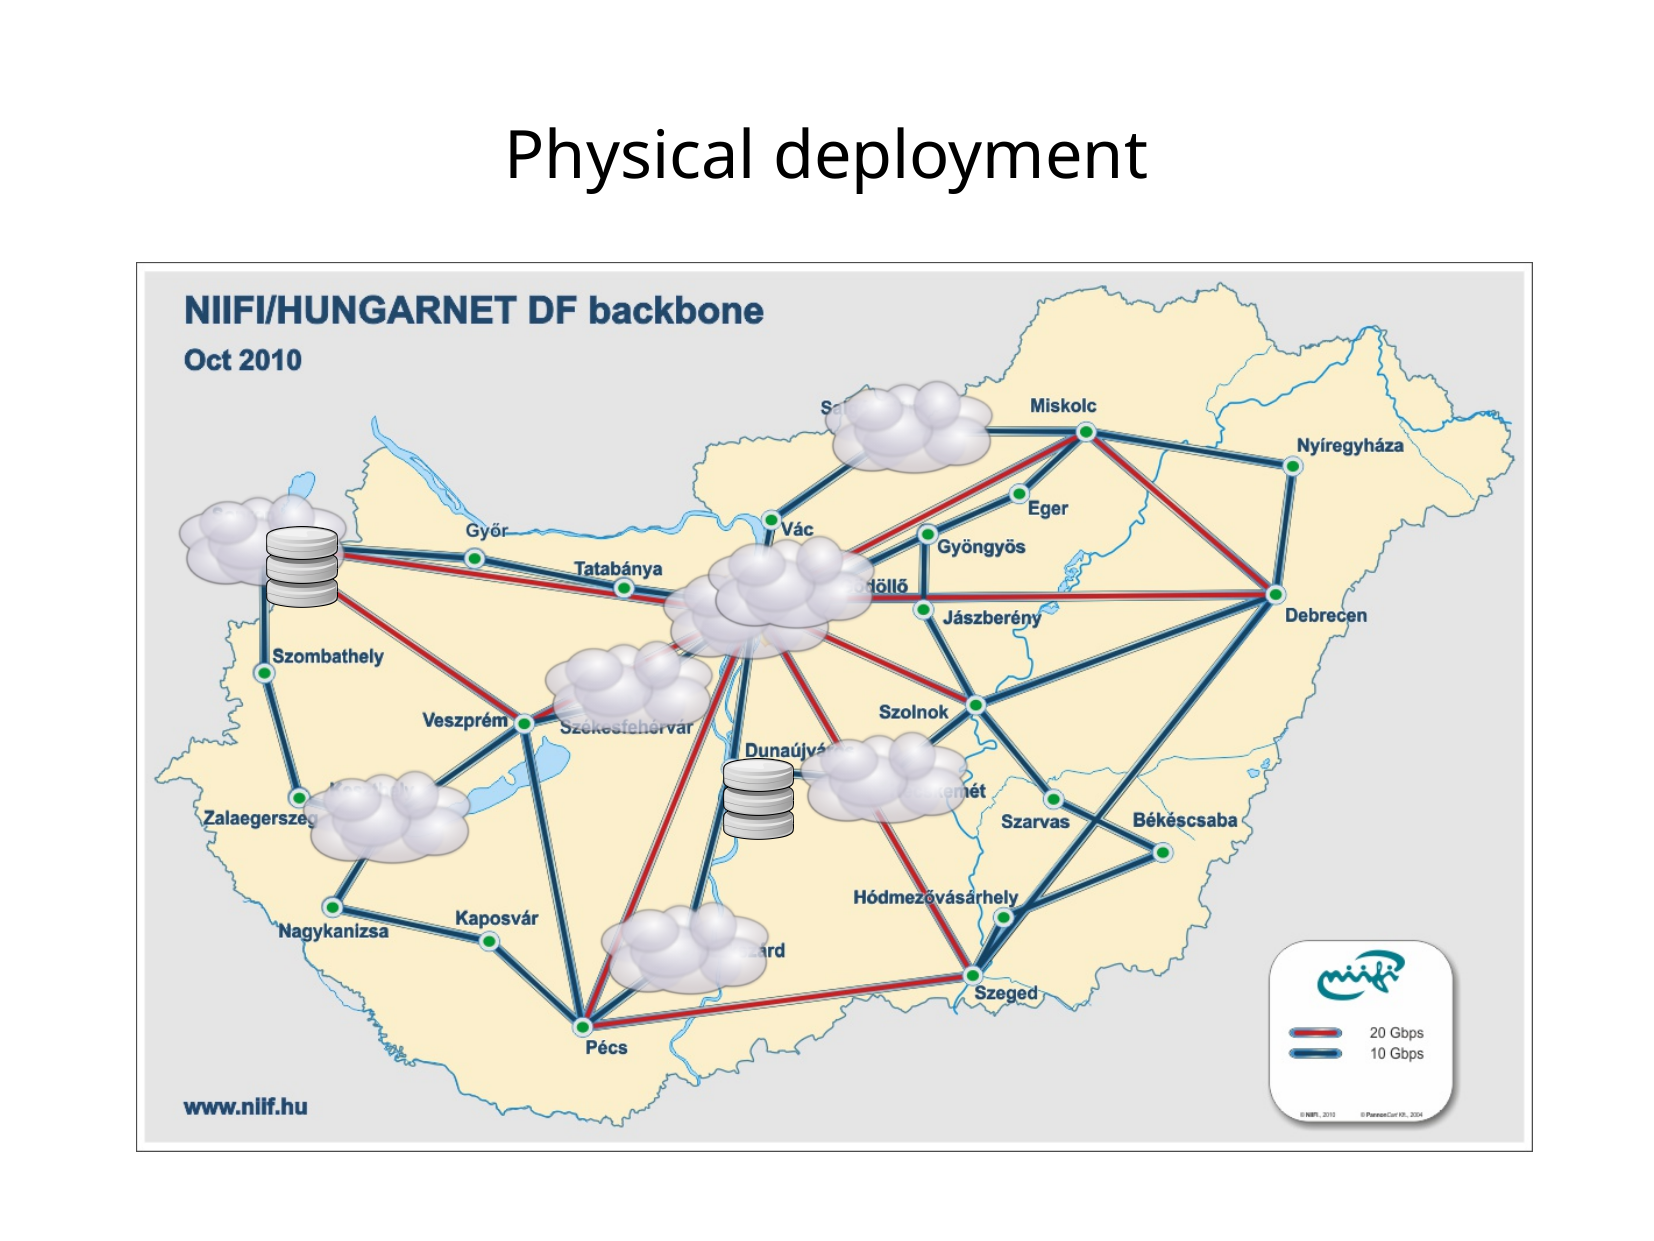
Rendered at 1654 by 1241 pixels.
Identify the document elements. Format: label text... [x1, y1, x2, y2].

picture [136, 262, 1533, 1152]
title Physical deployment [82, 49, 1571, 257]
